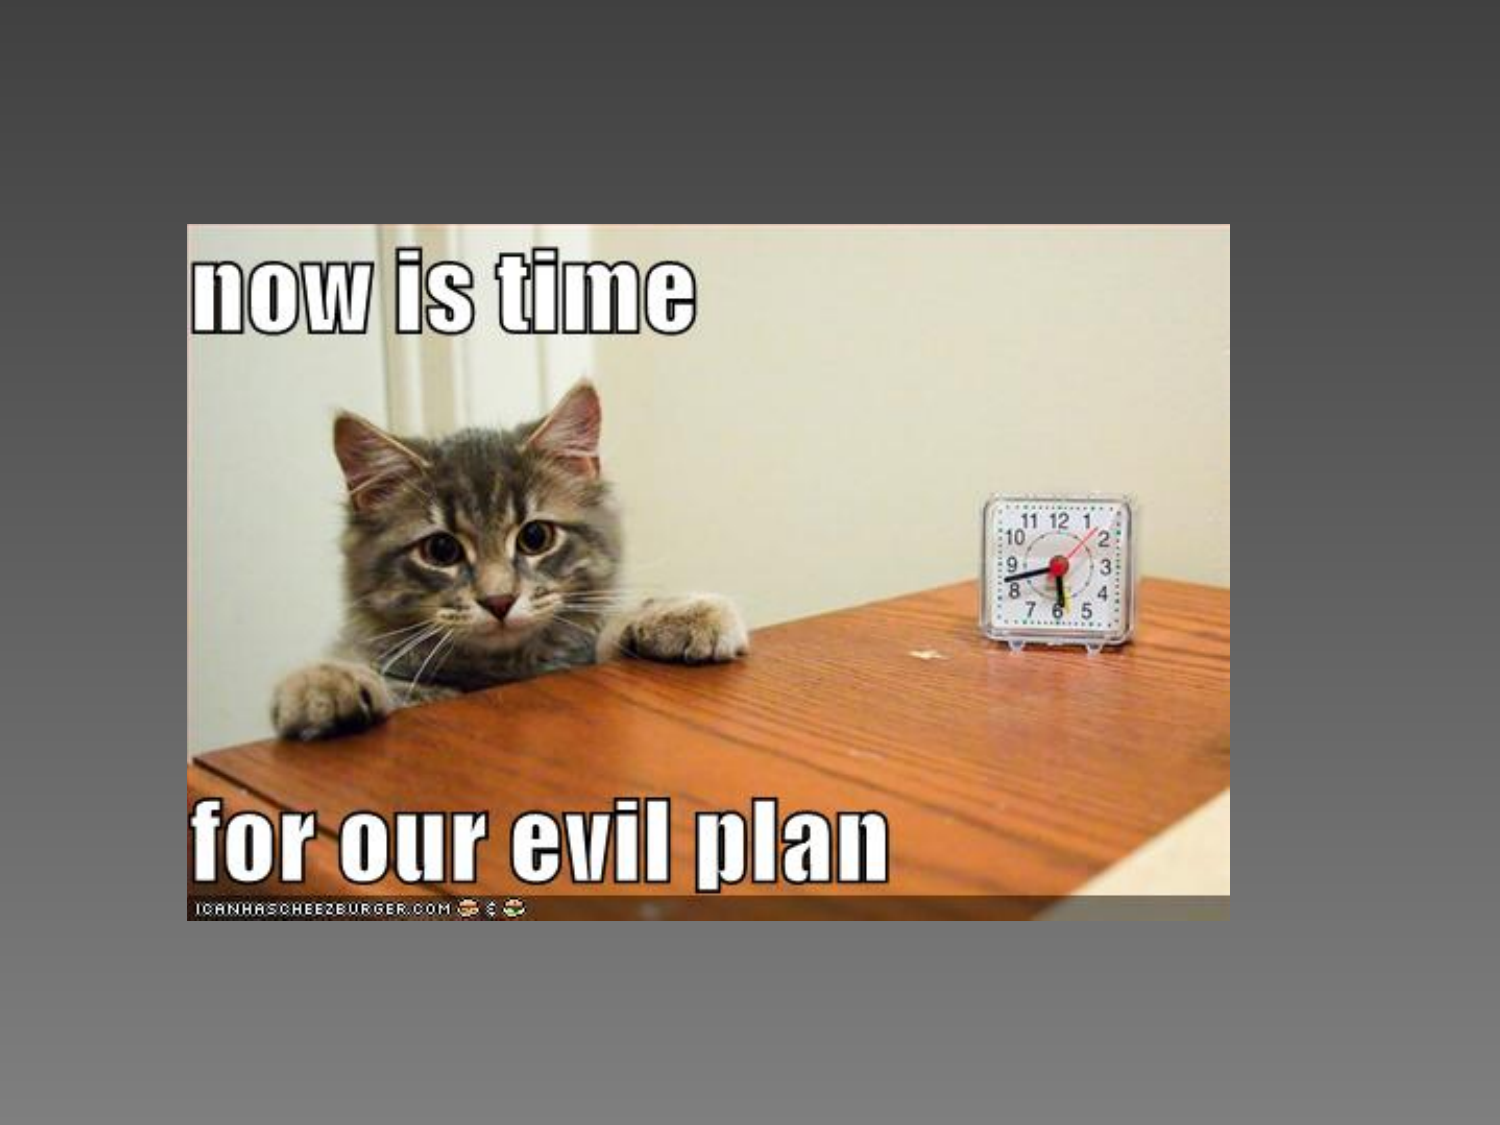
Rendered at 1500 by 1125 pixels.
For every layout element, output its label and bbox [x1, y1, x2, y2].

picture [187, 224, 1230, 921]
